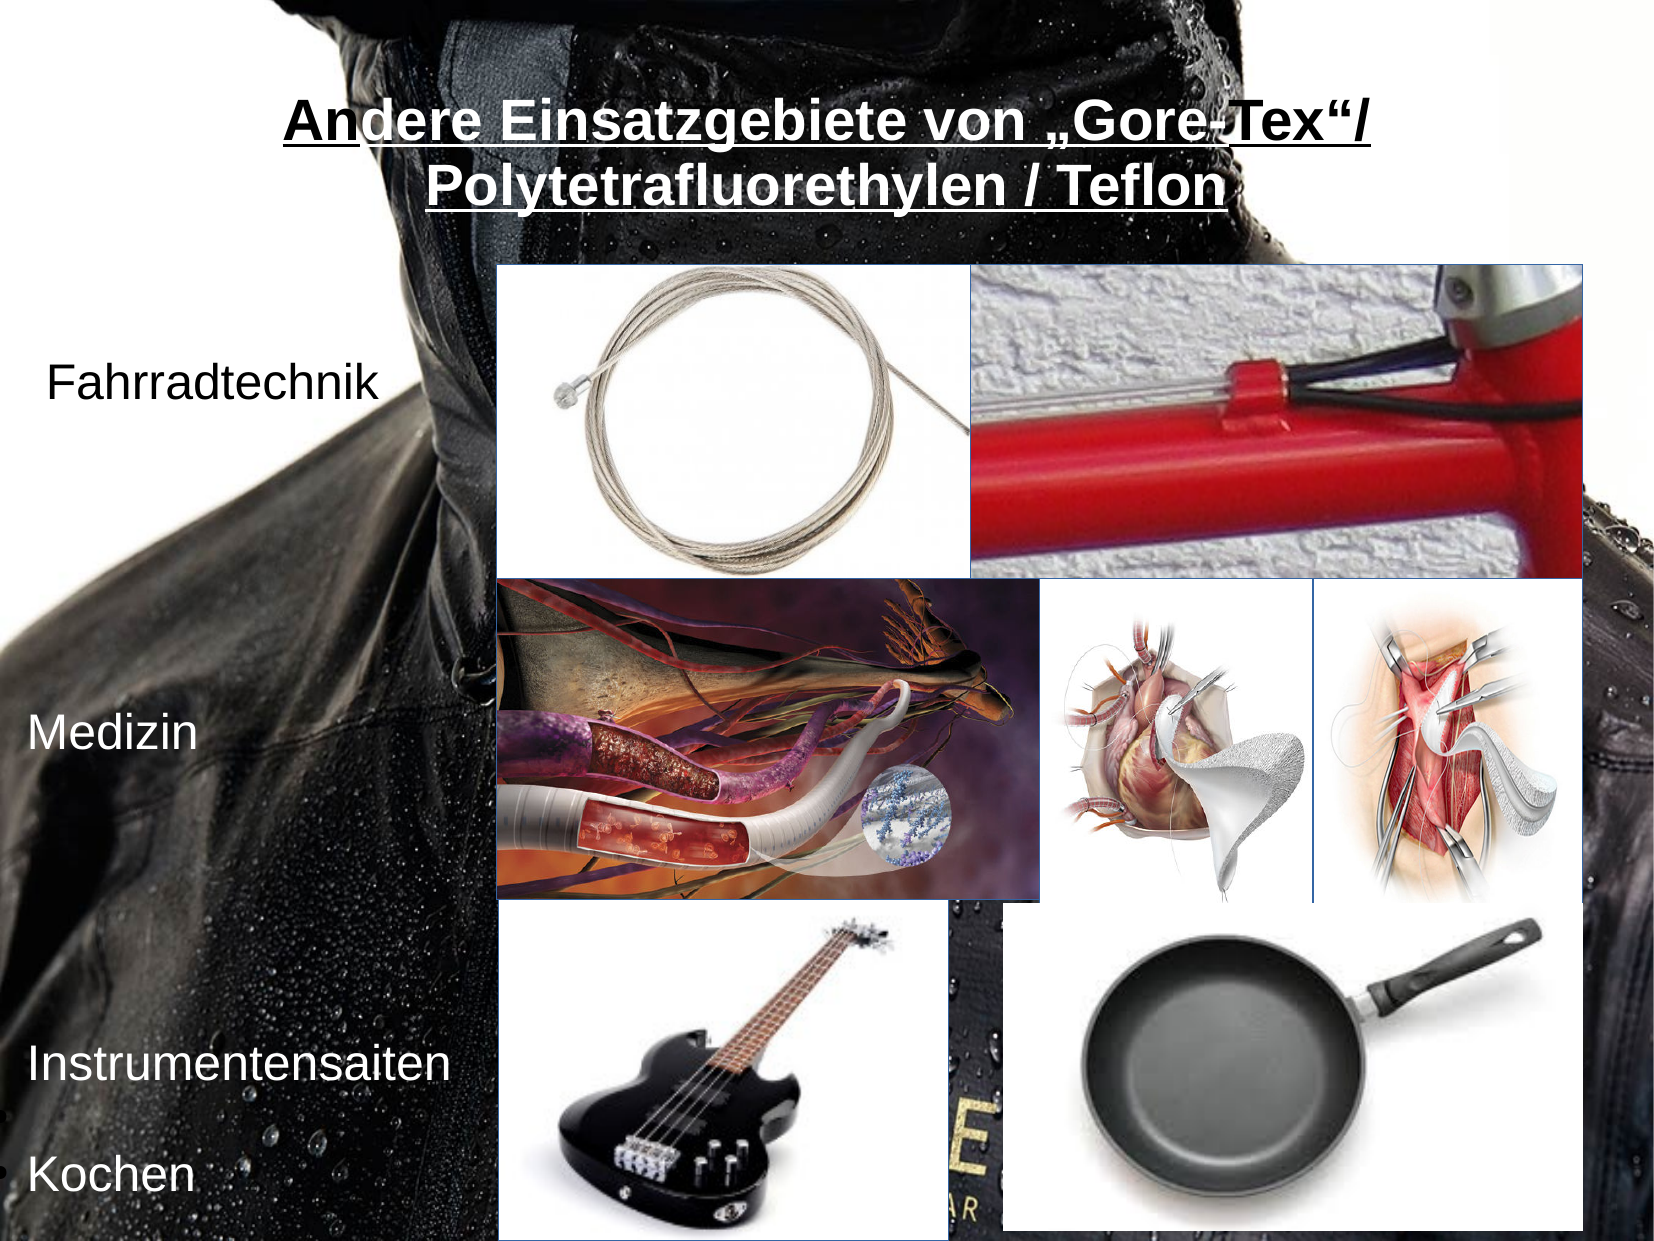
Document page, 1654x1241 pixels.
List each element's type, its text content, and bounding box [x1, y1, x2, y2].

text_box Medizin [11, 696, 319, 792]
picture [0, 0, 1654, 1241]
title Andere Einsatzgebiete von „Gore-Tex“/ Polytetrafluorethylen / Teflon [82, 49, 1571, 257]
text_box Instrumentensaiten Kochen [0, 1027, 485, 1210]
text_box Fahrradtechnik [0, 354, 520, 444]
